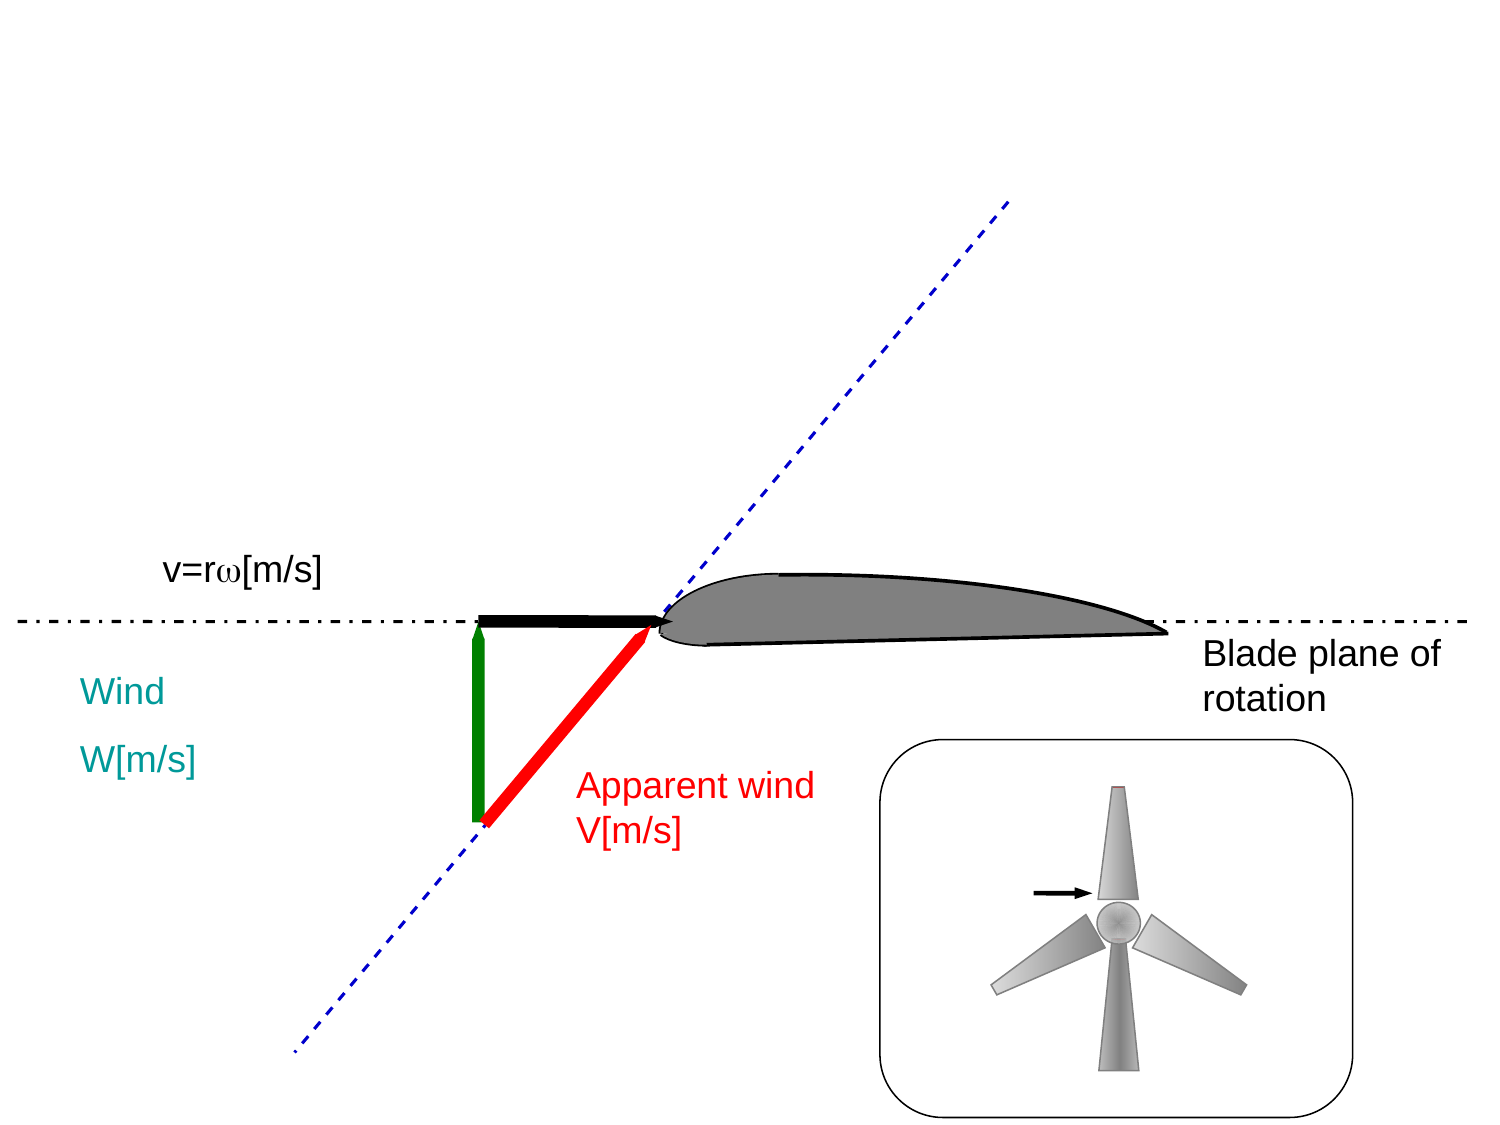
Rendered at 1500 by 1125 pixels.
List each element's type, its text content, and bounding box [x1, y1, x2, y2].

text_box v=rw[m/s] [147, 537, 609, 599]
text_box Apparent wind V[m/s] [560, 753, 902, 860]
text_box [660, 574, 1158, 645]
text_box Blade plane of rotation [1187, 621, 1500, 728]
text_box [879, 739, 1353, 1118]
text_box Wind W[m/s] [64, 659, 231, 787]
